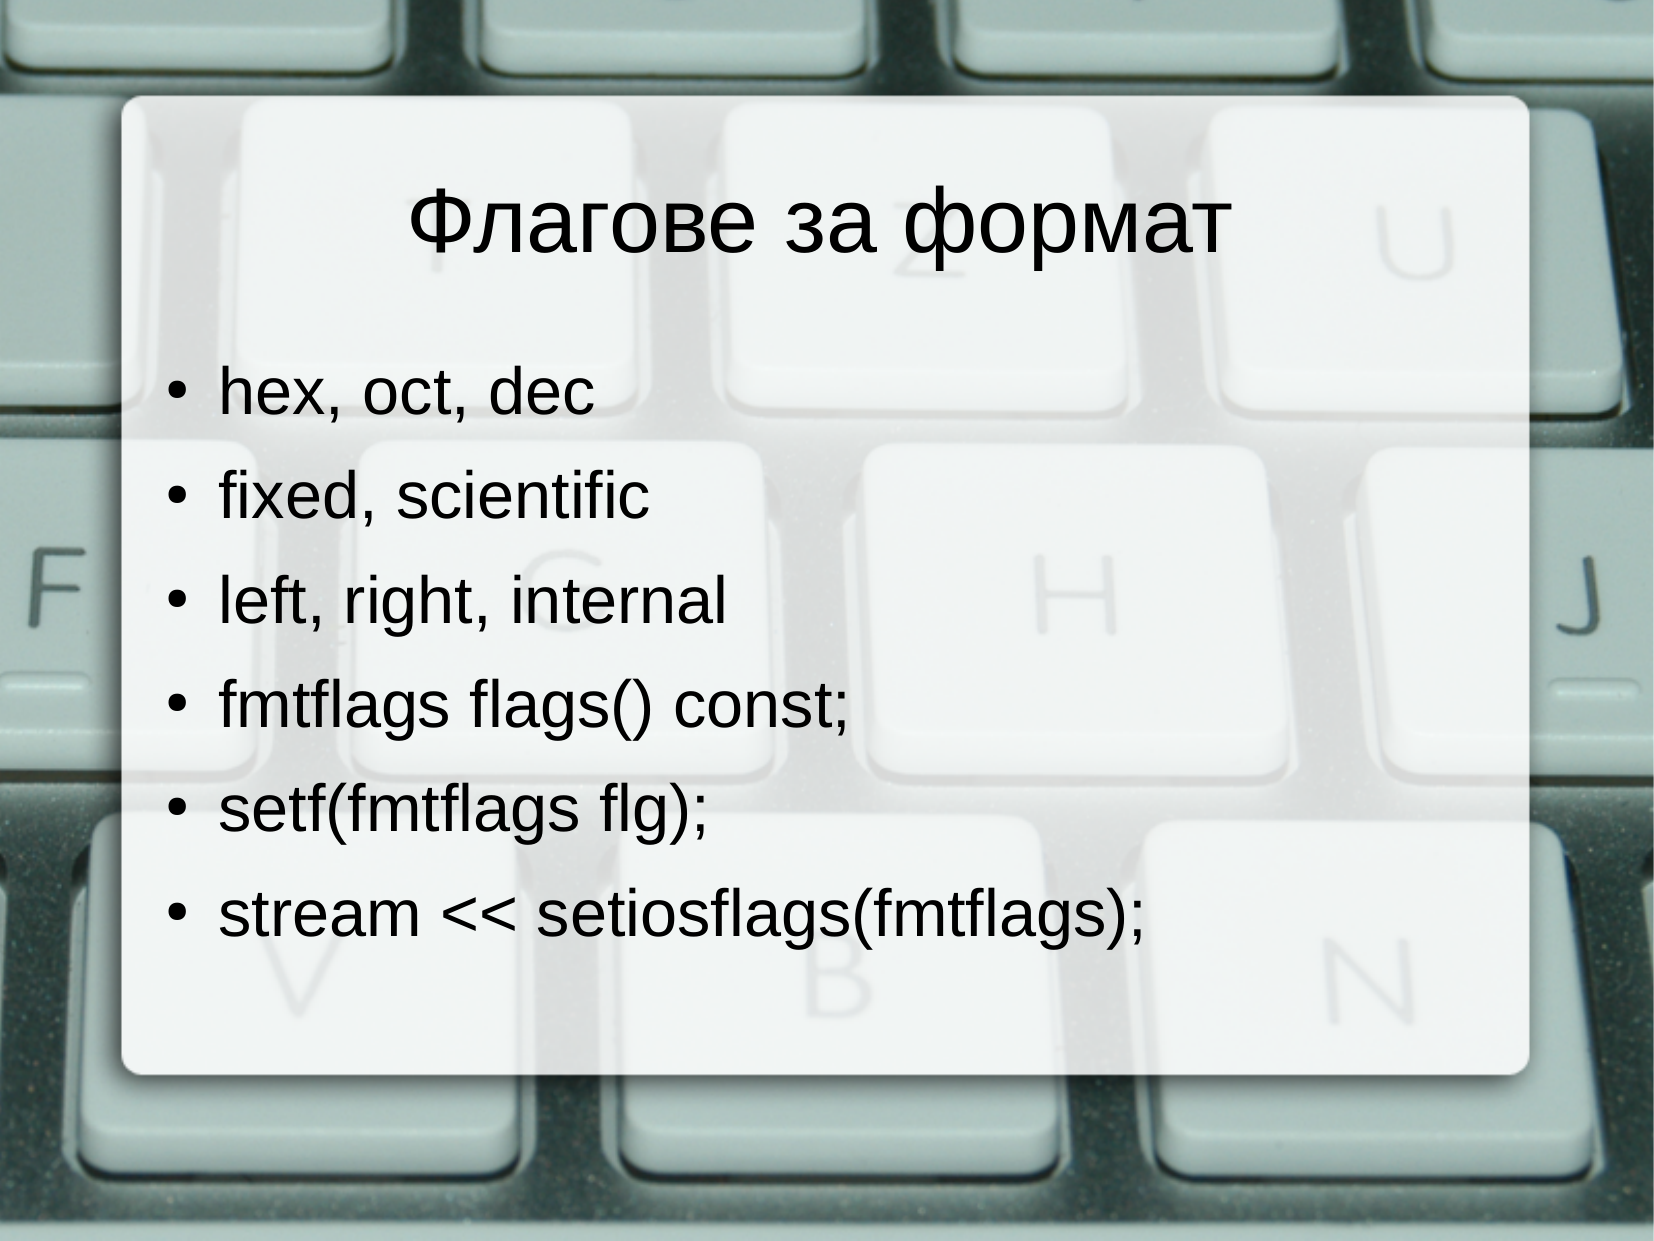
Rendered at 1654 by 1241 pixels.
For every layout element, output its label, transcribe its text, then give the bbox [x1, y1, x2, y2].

list hex, oct, dec fixed, scientific left, right, internal fmtflags flags() const; setf(fmtflags flg); stream << setiosflags(fmtflags); [147, 354, 1506, 1074]
picture [0, 0, 1654, 1241]
title Флагове за формат [135, 117, 1506, 325]
